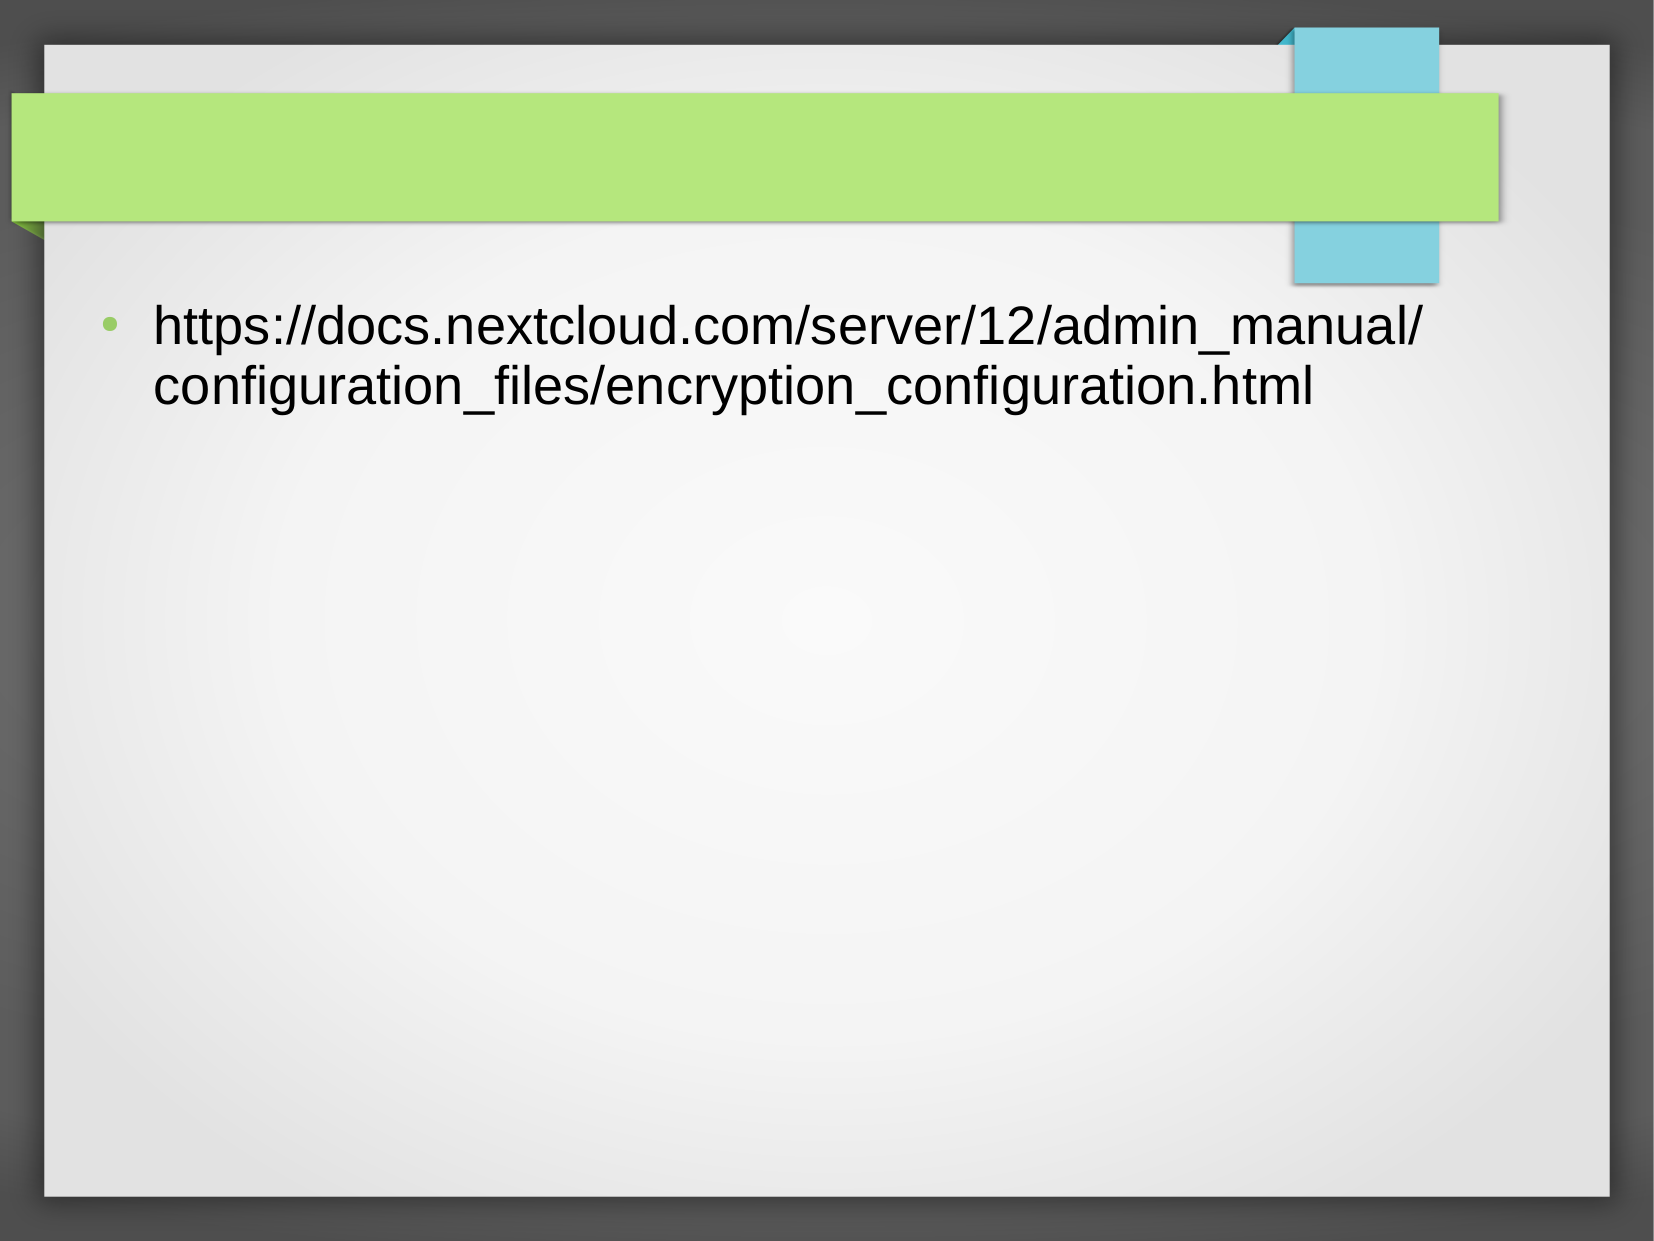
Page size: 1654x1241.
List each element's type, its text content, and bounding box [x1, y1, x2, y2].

picture [0, 0, 1654, 1241]
list https://docs.nextcloud.com/server/12/admin_manual/configuration_files/encryption_configuration.html [82, 295, 1571, 1015]
